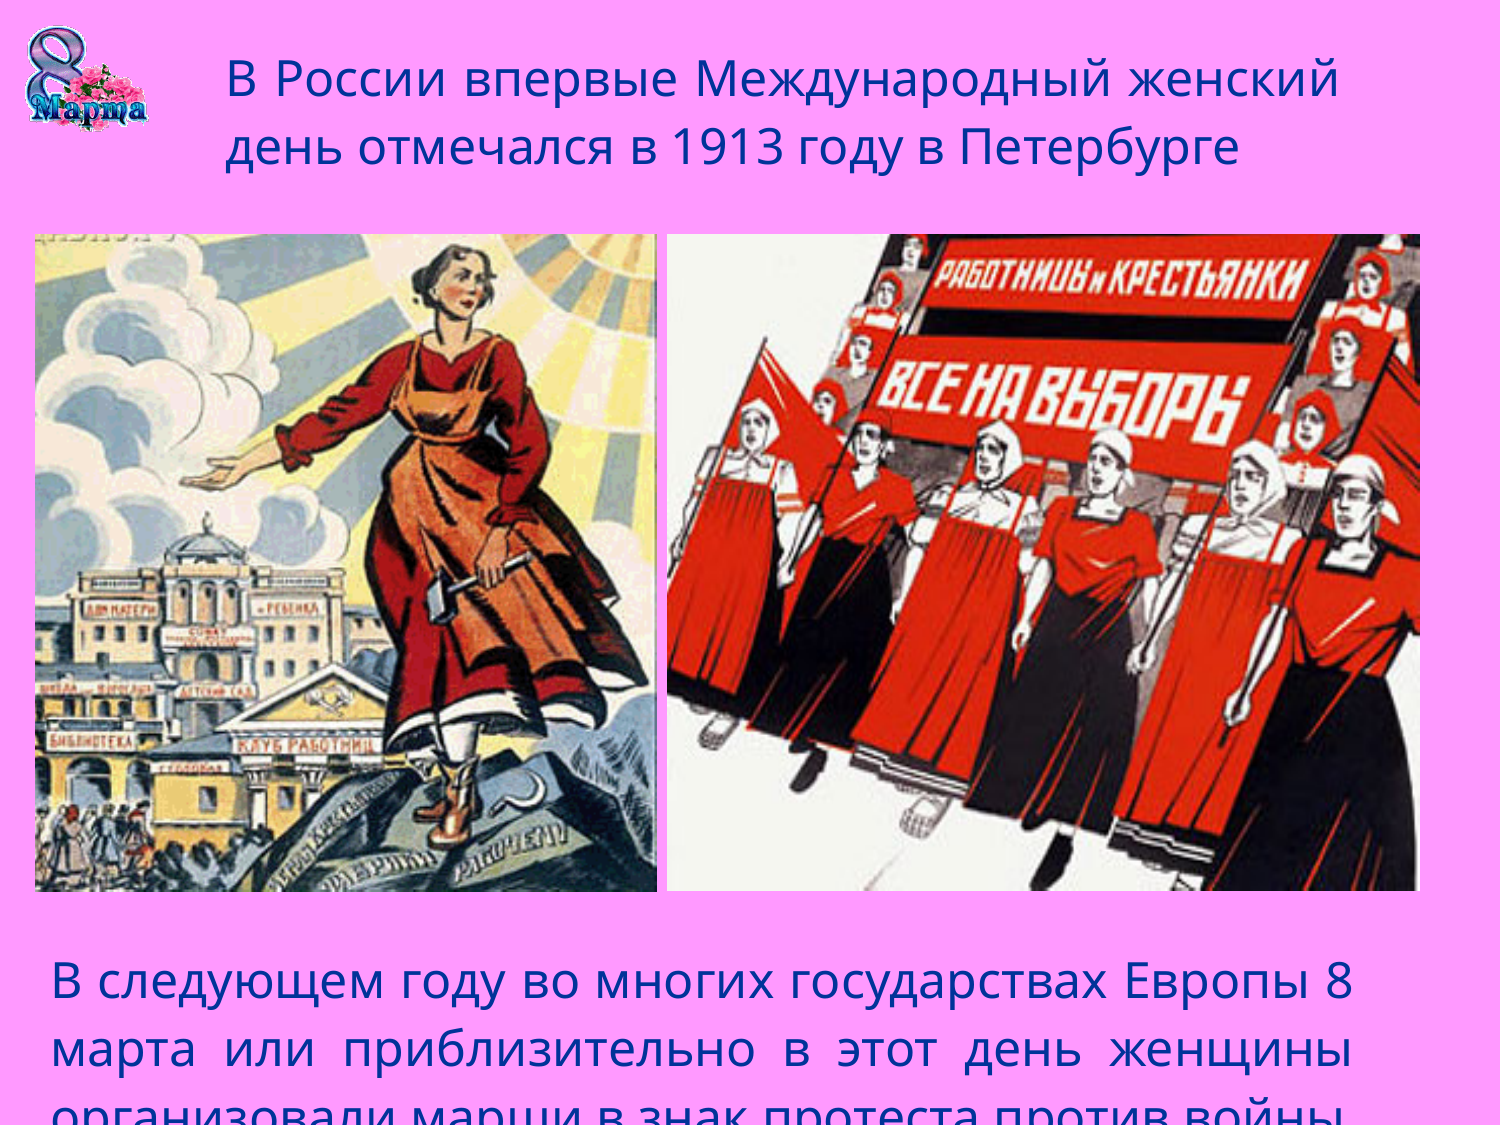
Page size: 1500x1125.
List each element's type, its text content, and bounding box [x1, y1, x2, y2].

text_box В России впервые Международный женский день отмечался в 1913 году в Петербурге [210, 35, 1454, 188]
text_box В следующем году во многих государствах Европы 8 марта или приблизительно в этот день женщины организовали марши в знак протеста против войны [35, 937, 1430, 1125]
picture [35, 234, 657, 892]
picture [667, 234, 1420, 891]
